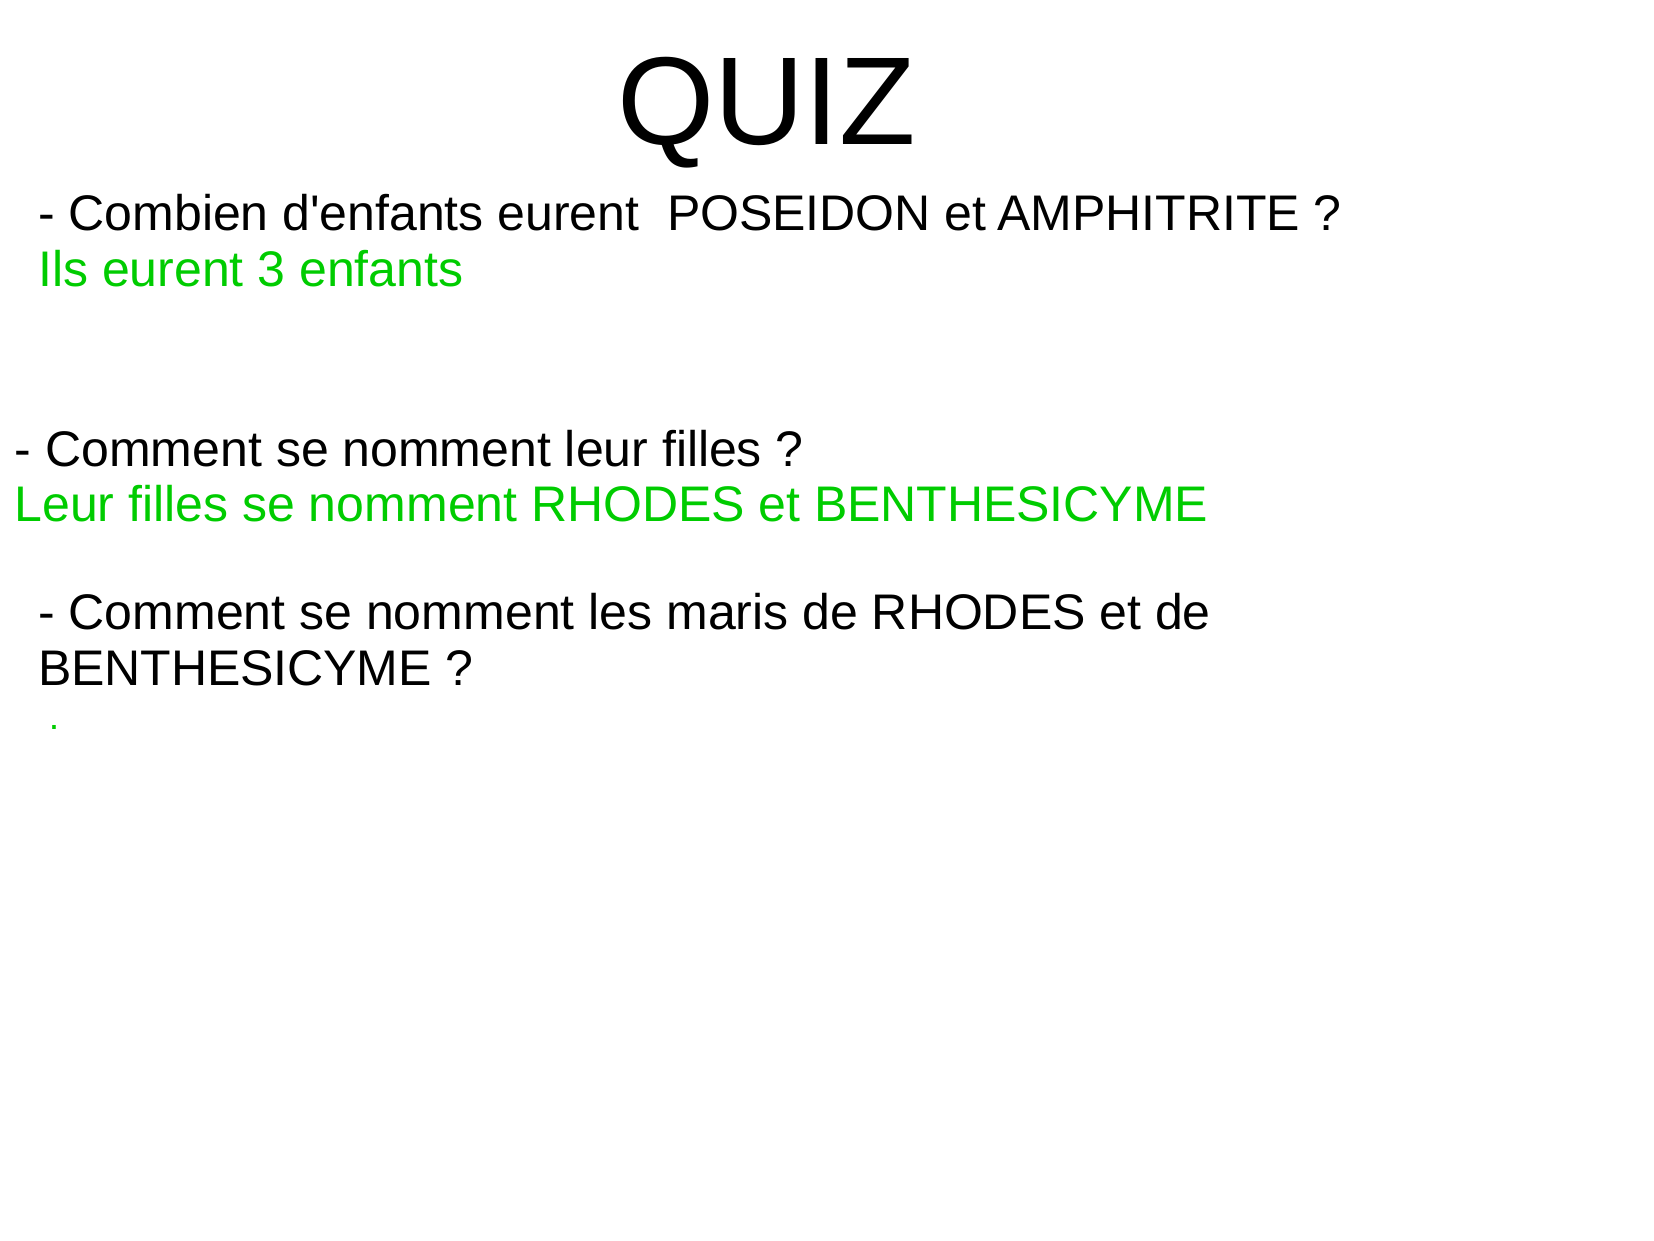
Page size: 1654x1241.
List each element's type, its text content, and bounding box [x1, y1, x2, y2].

text_box - Combien d'enfants eurent POSEIDON et AMPHITRITE ? Ils eurent 3 enfants [23, 178, 1524, 391]
text_box QUIZ [11, 23, 1654, 179]
text_box - Comment se nomment les maris de RHODES et de BENTHESICYME ? . [23, 577, 1430, 746]
text_box - Comment se nomment leur filles ? Leur filles se nomment RHODES et BENTHESICYME [0, 413, 1619, 540]
